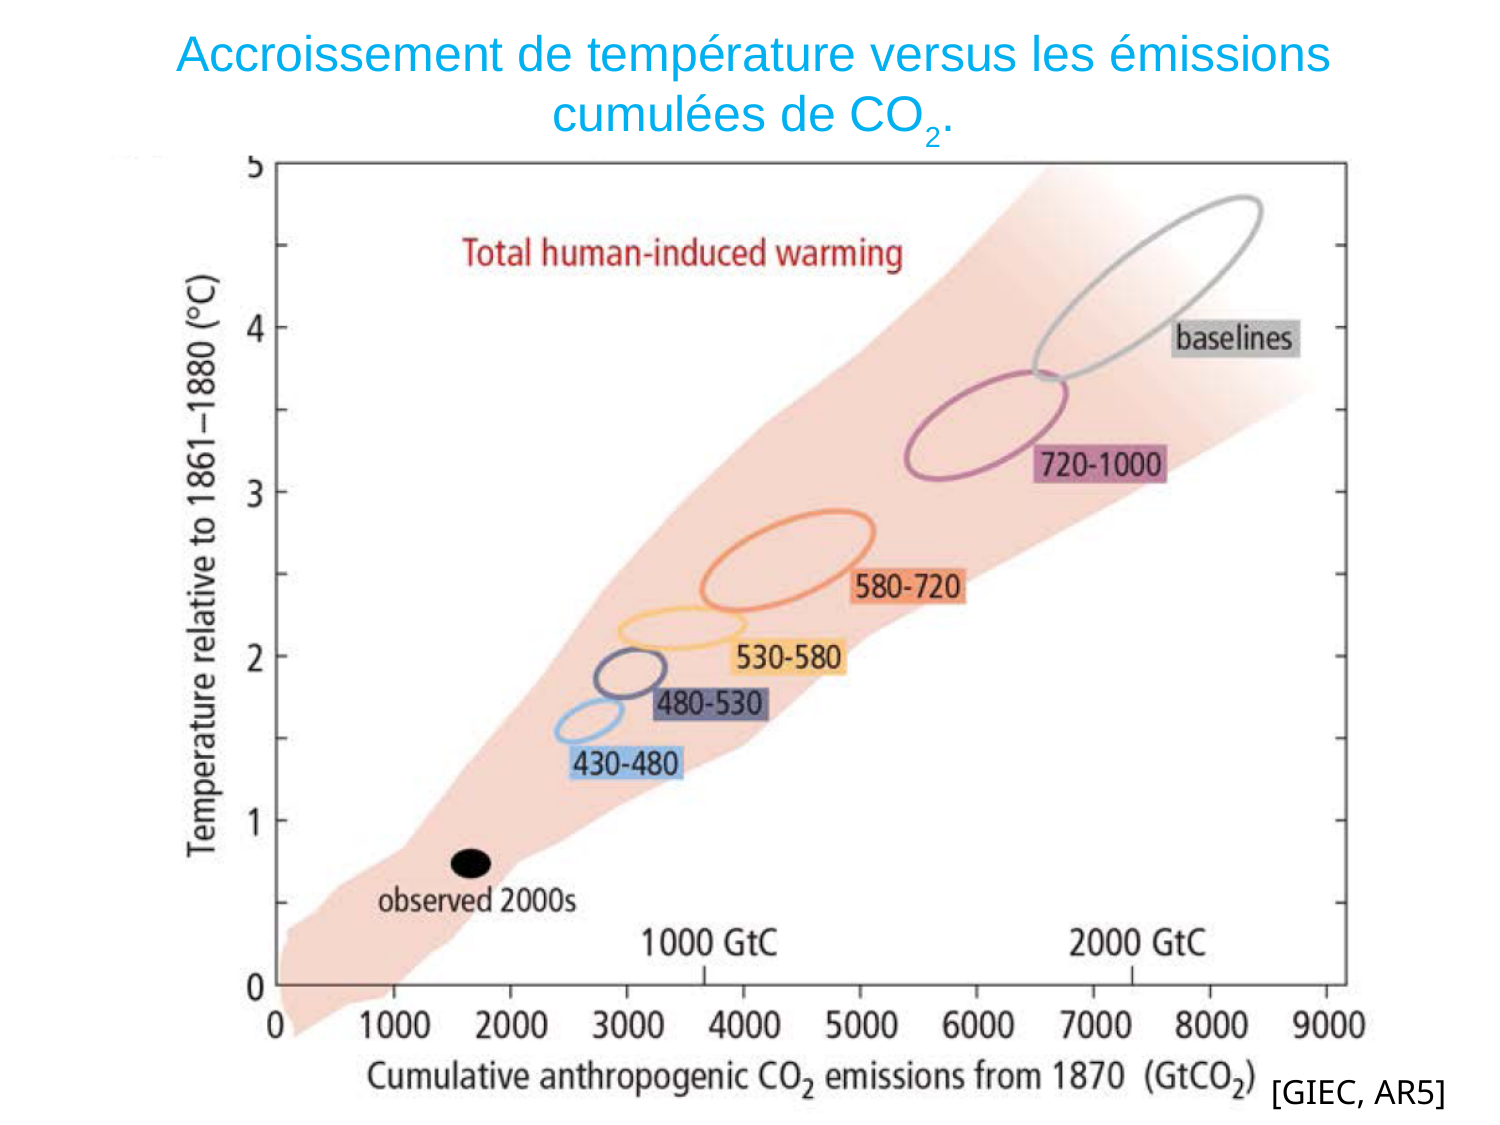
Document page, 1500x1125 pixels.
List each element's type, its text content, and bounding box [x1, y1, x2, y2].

picture [85, 77, 1406, 1117]
text_box Accroissement de température versus les émissions cumulées de CO2. [107, 13, 1401, 156]
text_box [GIEC, AR5] [1255, 1063, 1500, 1119]
